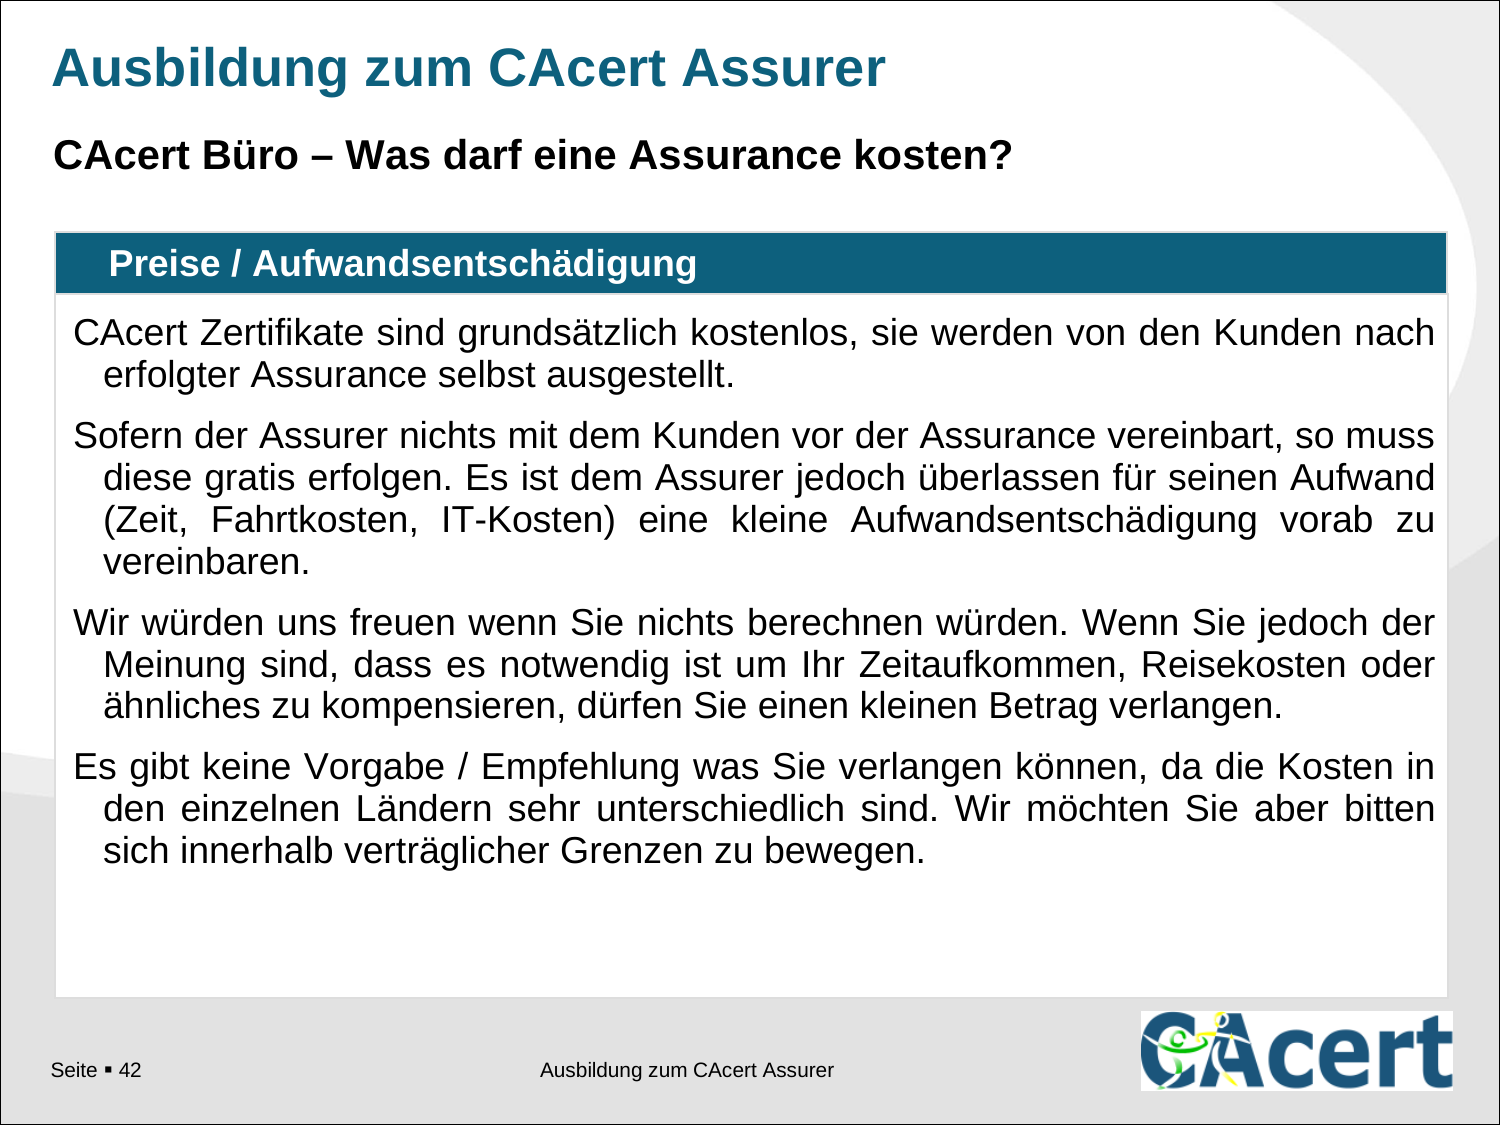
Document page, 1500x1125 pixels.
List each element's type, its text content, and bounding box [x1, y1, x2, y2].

picture [1, 1, 1499, 1124]
text_box CAcert Zertifikate sind grundsätzlich kostenlos, sie werden von den Kunden nach erfolgter Assurance selbst ausgestellt. Sofern der Assurer nichts mit dem Kunden vor der Assurance vereinbart, so muss diese gratis erfolgen. Es ist dem Assurer jedoch überlassen für seinen Aufwand (Zeit, Fahrtkosten, IT-Kosten) eine kleine Aufwandsentschädigung vorab zu vereinbaren. Wir würden uns freuen wenn Sie nichts berechnen würden. Wenn Sie jedoch der Meinung sind, dass es notwendig ist um Ihr Zeitaufkommen, Reisekosten oder ähnliches zu kompensieren, dürfen Sie einen kleinen Betrag verlangen. Es gibt keine Vorgabe / Empfehlung was Sie verlangen können, da die Kosten in den einzelnen Ländern sehr unterschiedlich sind. Wir möchten Sie aber bitten sich innerhalb verträglicher Grenzen zu bewegen. [55, 293, 1448, 998]
title Ausbildung zum CAcert Assurer [51, 19, 1450, 118]
text_box CAcert Büro – Was darf eine Assurance kosten? [53, 125, 1448, 185]
text_box Preise / Aufwandsentschädigung [55, 232, 1447, 293]
